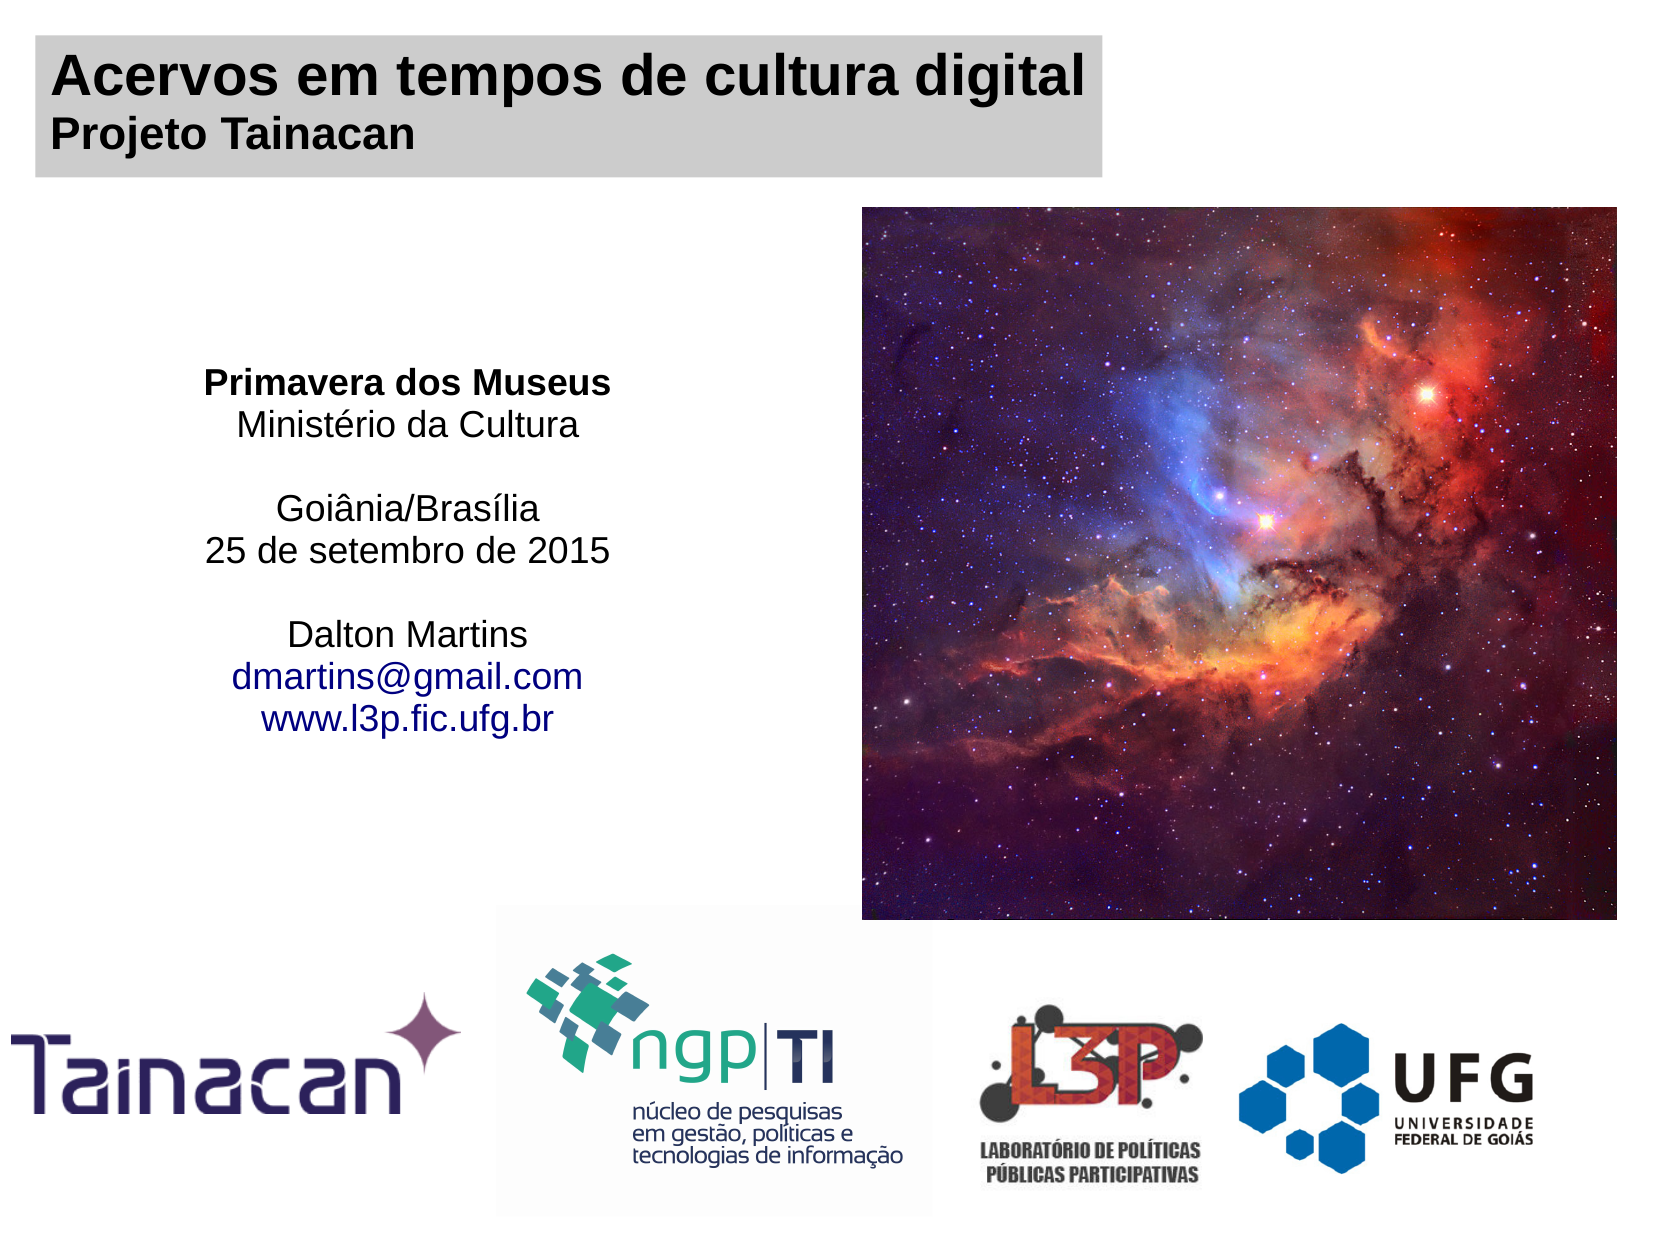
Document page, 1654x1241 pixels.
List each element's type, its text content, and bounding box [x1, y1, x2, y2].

picture [11, 992, 461, 1114]
picture [496, 207, 1617, 1217]
text_box Acervos em tempos de cultura digital Projeto Tainacan [35, 35, 1103, 178]
picture [1211, 995, 1560, 1202]
text_box Primavera dos Museus Ministério da Cultura Goiânia/Brasília 25 de setembro de 2015 Dalton Martins dmartins@gmail.com www.l3p.fic.ufg.br [188, 354, 662, 874]
picture [971, 979, 1203, 1209]
